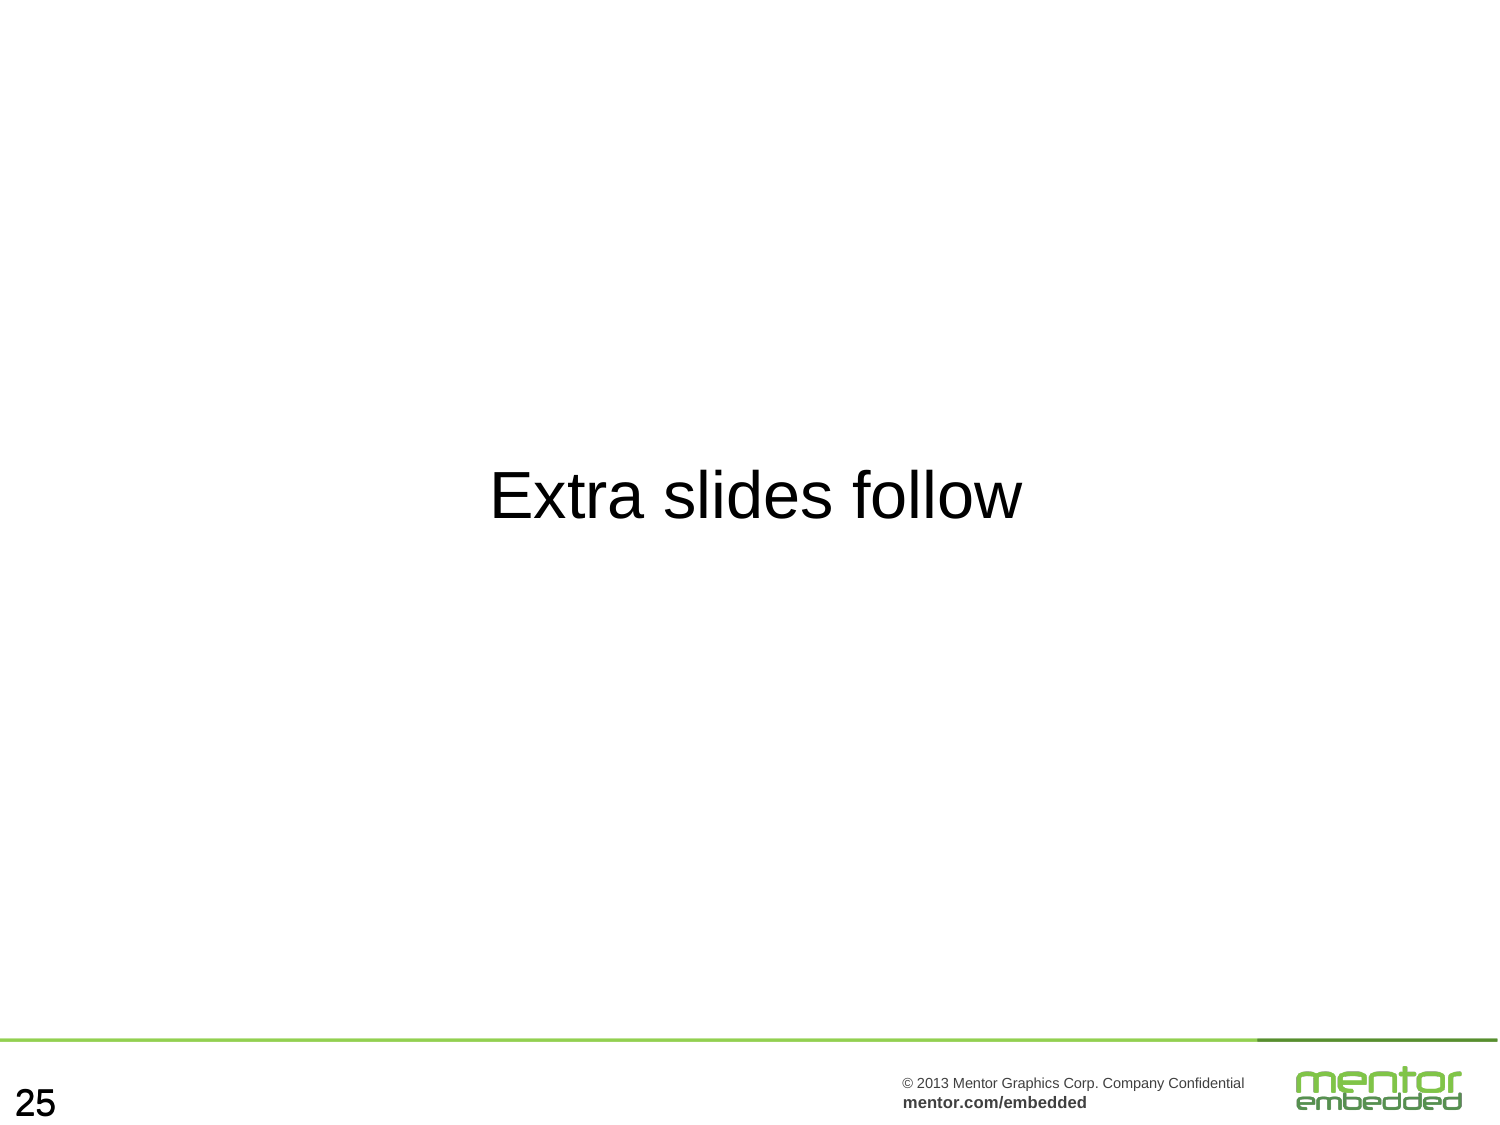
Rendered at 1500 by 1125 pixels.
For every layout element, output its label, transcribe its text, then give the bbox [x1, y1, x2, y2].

picture [1292, 1062, 1464, 1114]
text_box Extra slides follow [24, 12, 1488, 975]
